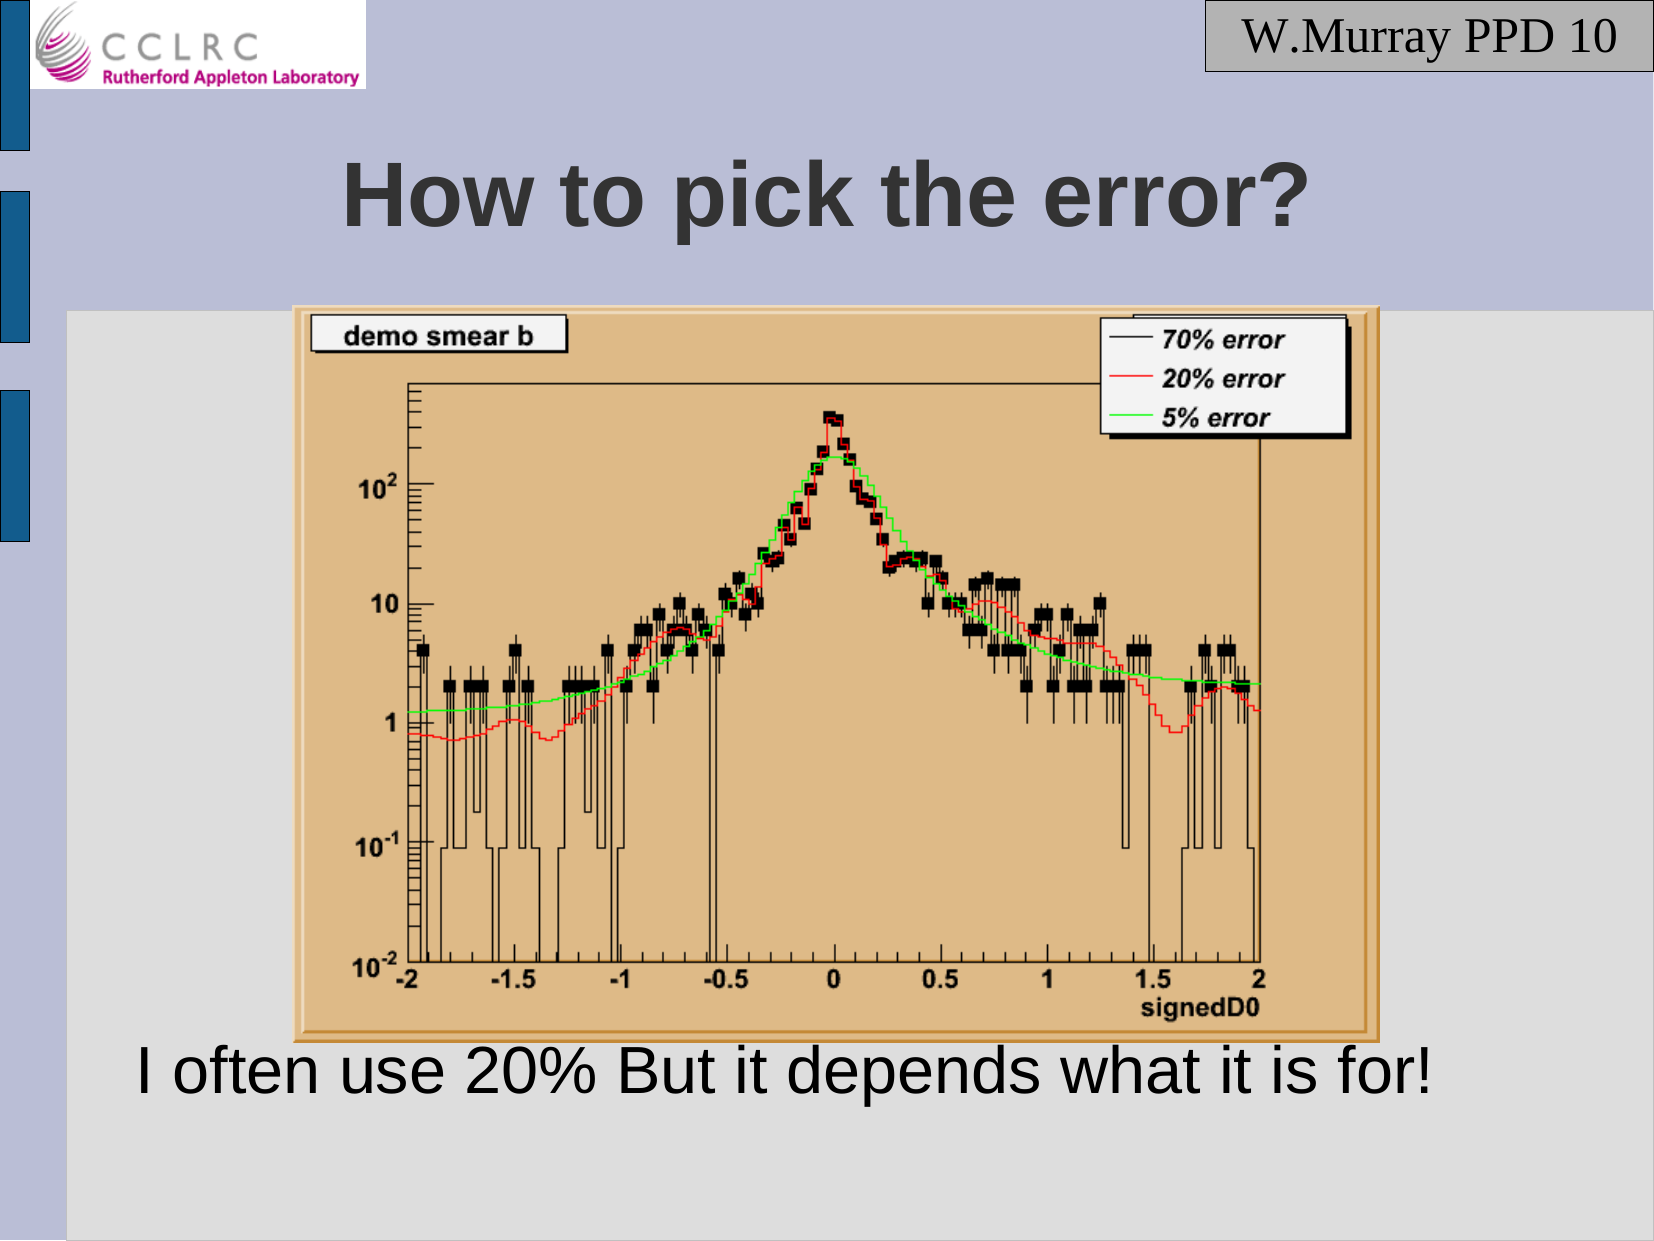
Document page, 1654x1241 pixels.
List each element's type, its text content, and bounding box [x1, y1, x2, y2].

picture [292, 305, 1380, 1043]
picture [30, 0, 366, 89]
list I often use 20% But it depends what it is for! [118, 1033, 1565, 1152]
title How to pick the error? [121, 91, 1534, 299]
